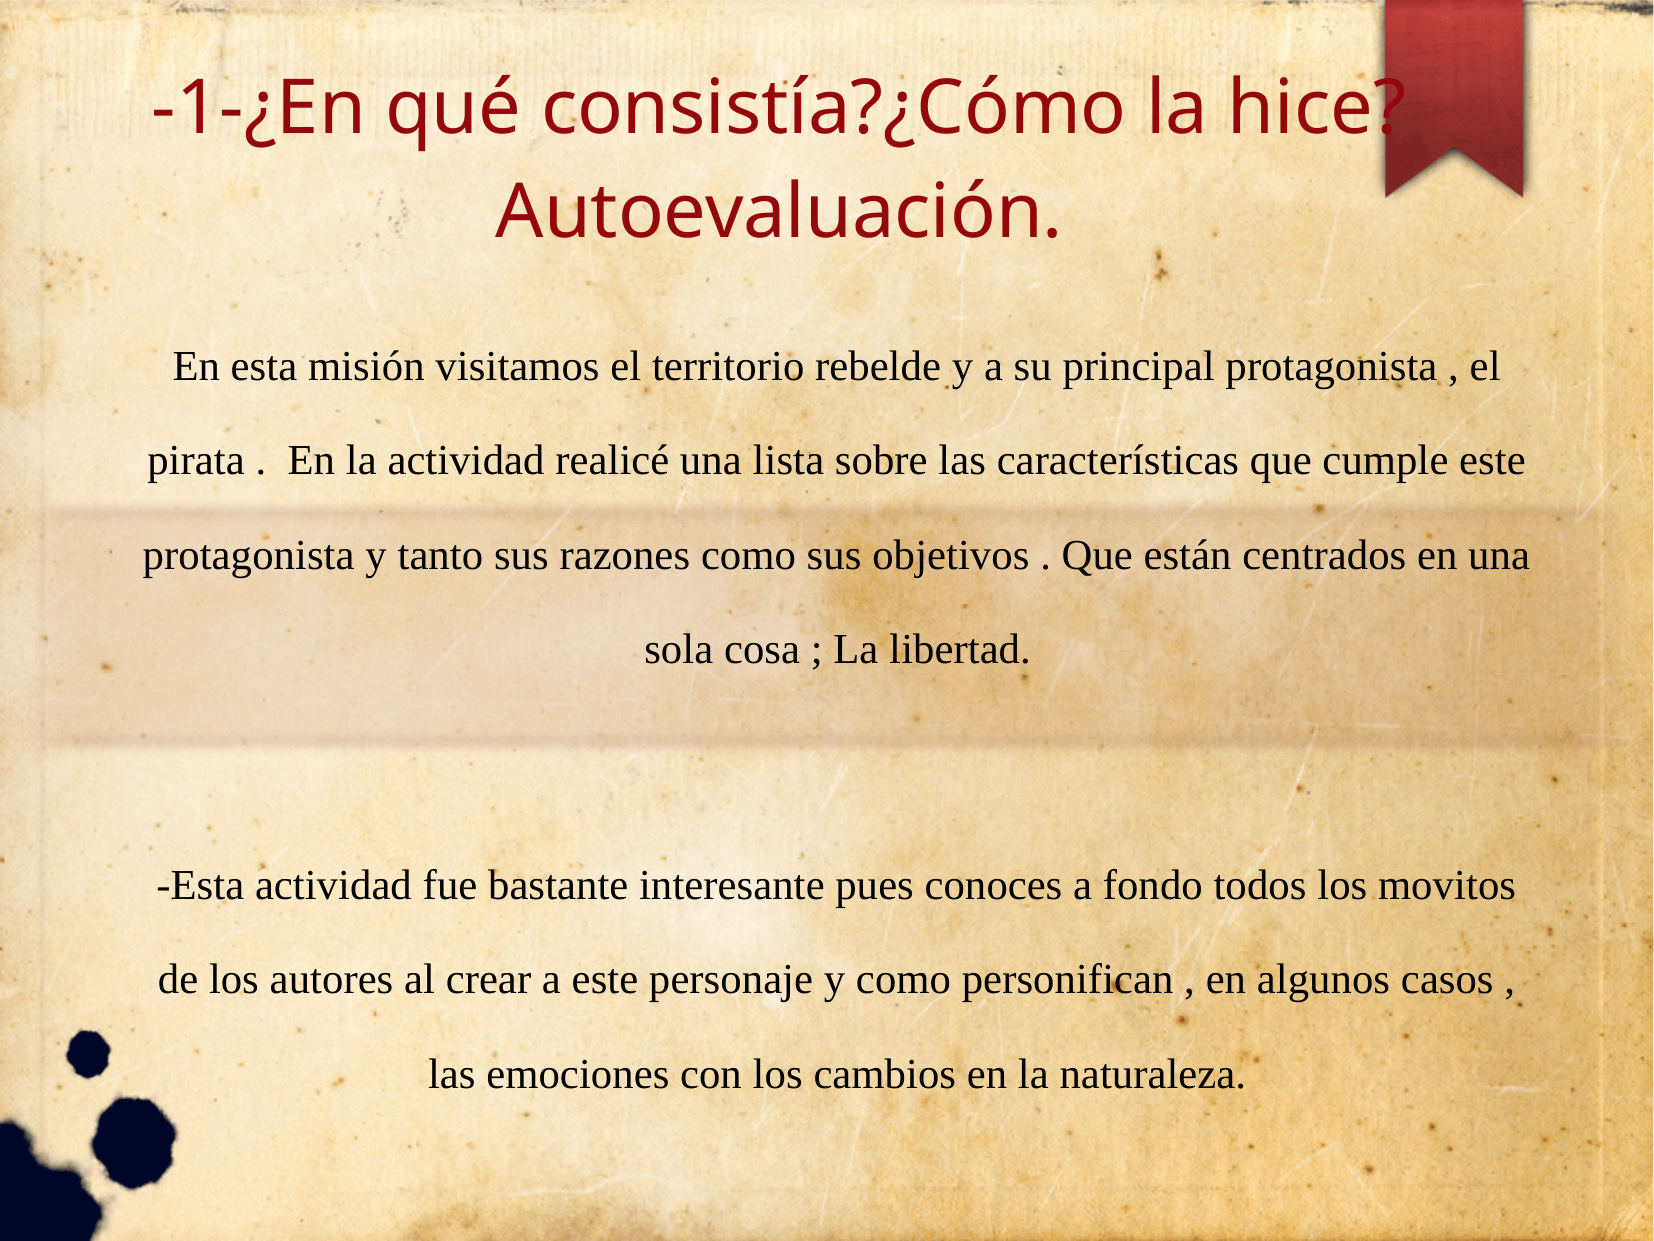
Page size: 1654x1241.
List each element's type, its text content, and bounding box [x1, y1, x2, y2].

picture [0, 0, 1654, 1241]
title -1-¿En qué consistía?¿Cómo la hice? Autoevaluación. [35, 52, 1524, 260]
list En esta misión visitamos el territorio rebelde y a su principal protagonista , el pirata . En la actividad realicé una lista sobre las características que cumple este protagonista y tanto sus razones como sus objetivos . Que están centrados en una sola cosa ; La libertad. -Esta actividad fue bastante interesante pues conoces a fondo todos los movitos de los autores al crear a este personaje y como personifican , en algunos casos , las emociones con los cambios en la naturaleza. [82, 295, 1538, 1111]
